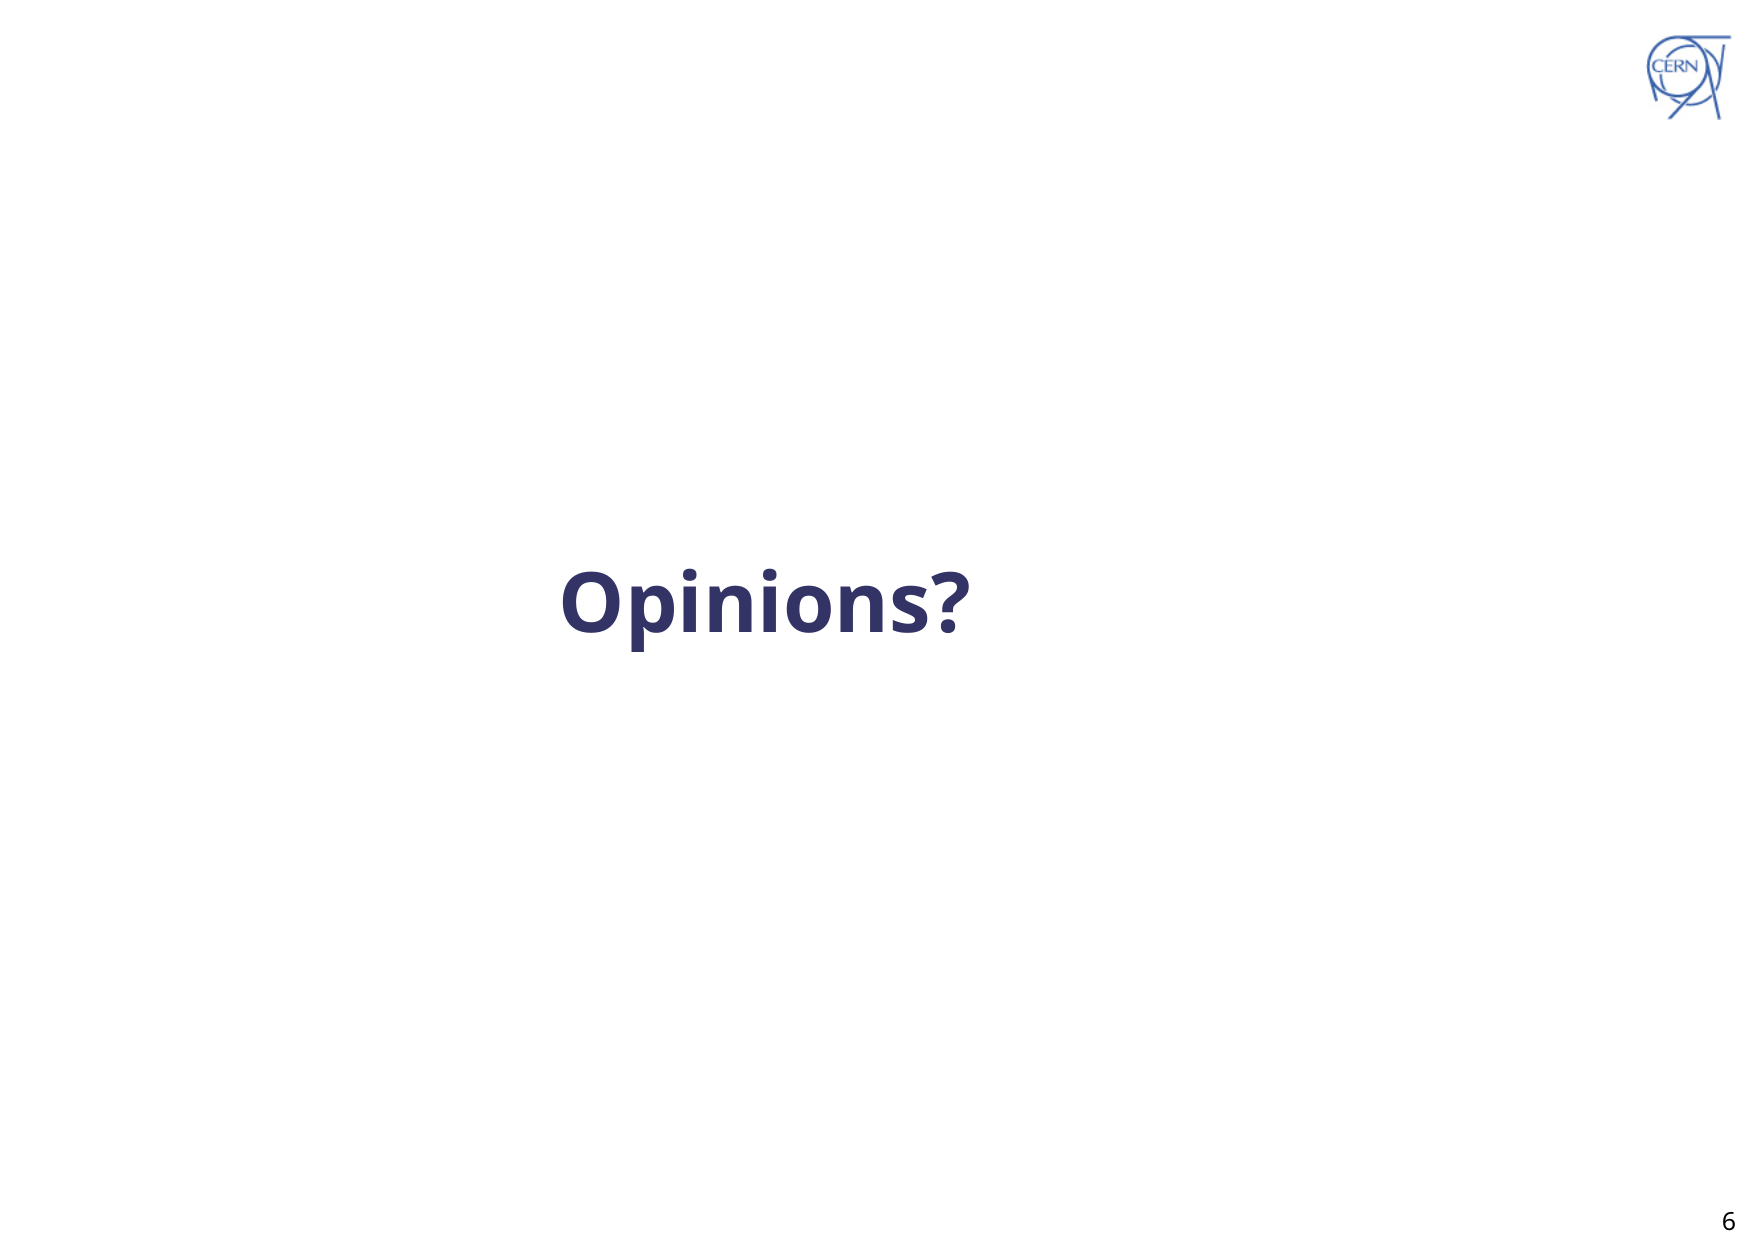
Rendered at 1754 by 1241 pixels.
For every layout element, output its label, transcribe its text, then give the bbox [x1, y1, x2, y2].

title Opinions? [558, 517, 1366, 683]
picture [1646, 34, 1732, 120]
